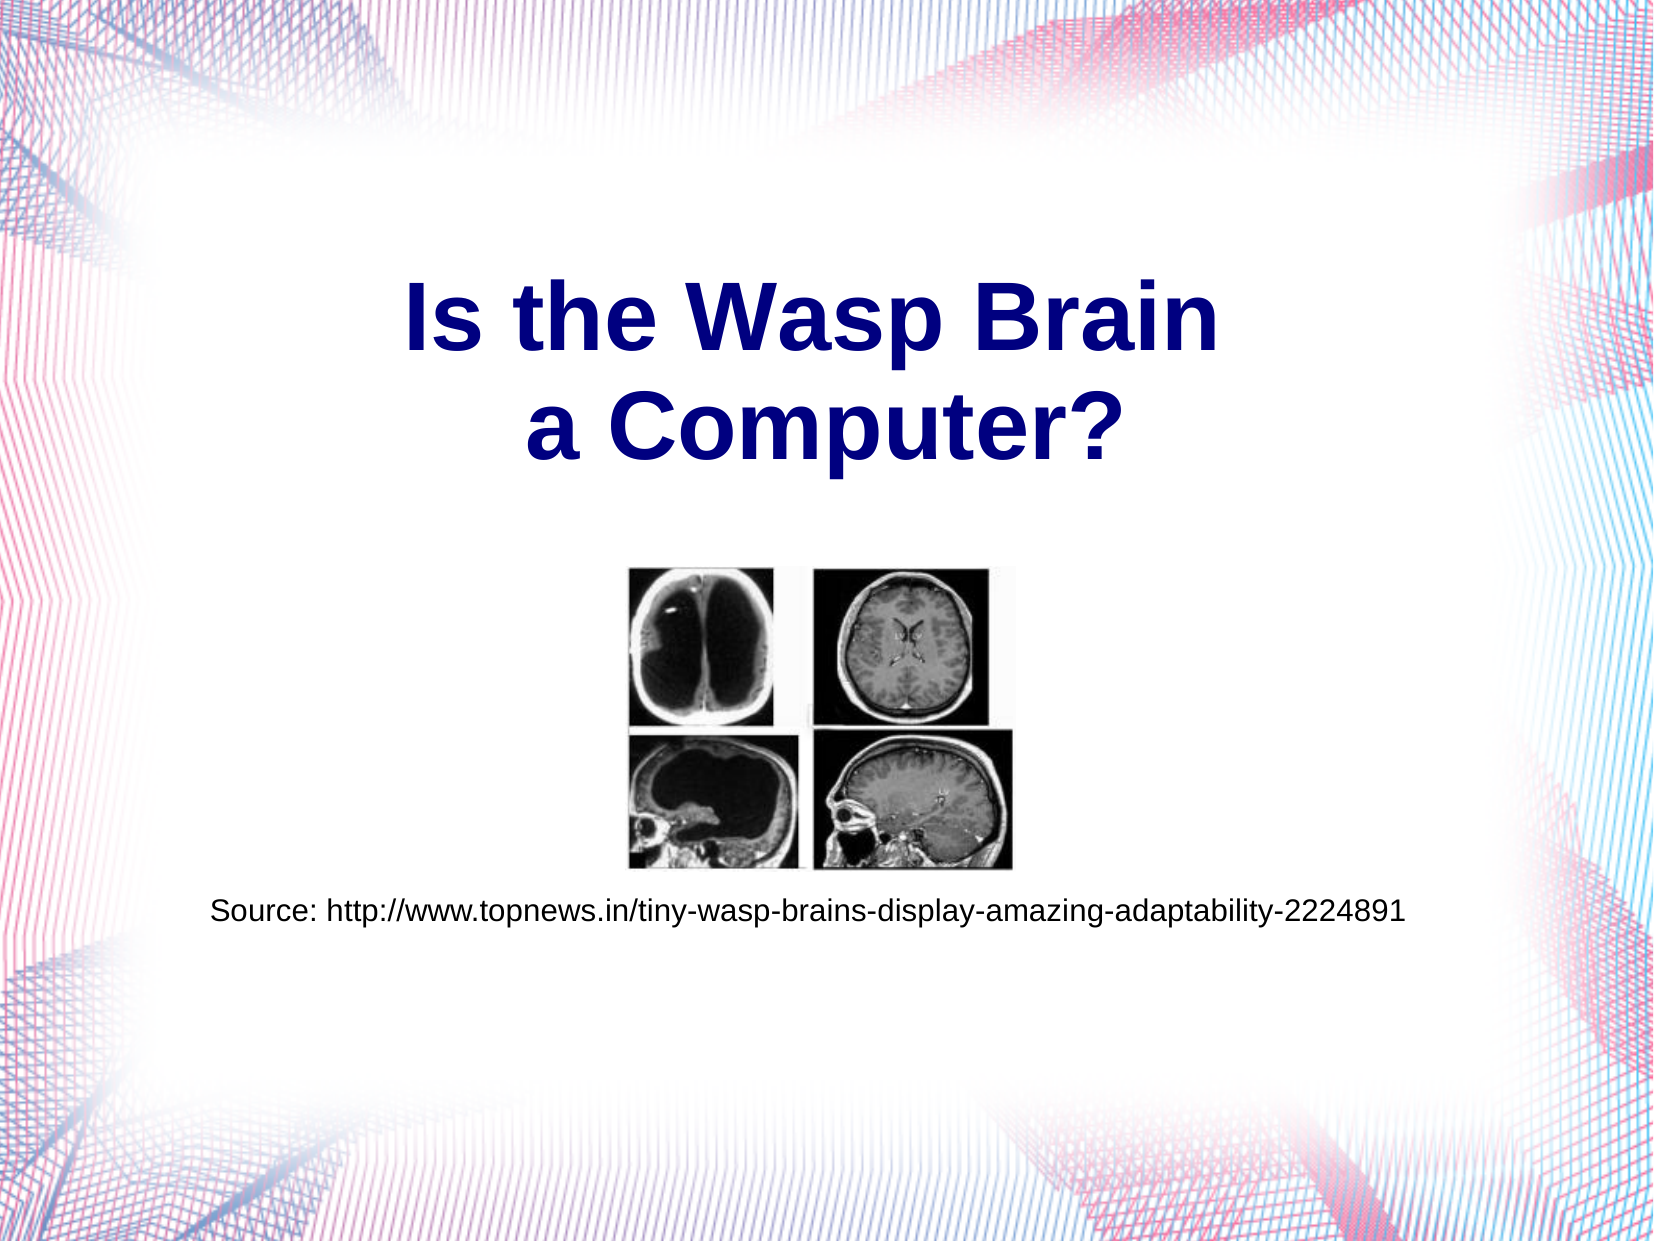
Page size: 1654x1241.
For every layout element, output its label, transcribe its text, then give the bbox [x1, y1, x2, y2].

picture [0, 0, 1654, 1241]
text_box Source: http://www.topnews.in/tiny-wasp-brains-display-amazing-adaptability-2224891 [129, 885, 1489, 936]
title Is the Wasp Brain a Computer? [82, 262, 1571, 481]
